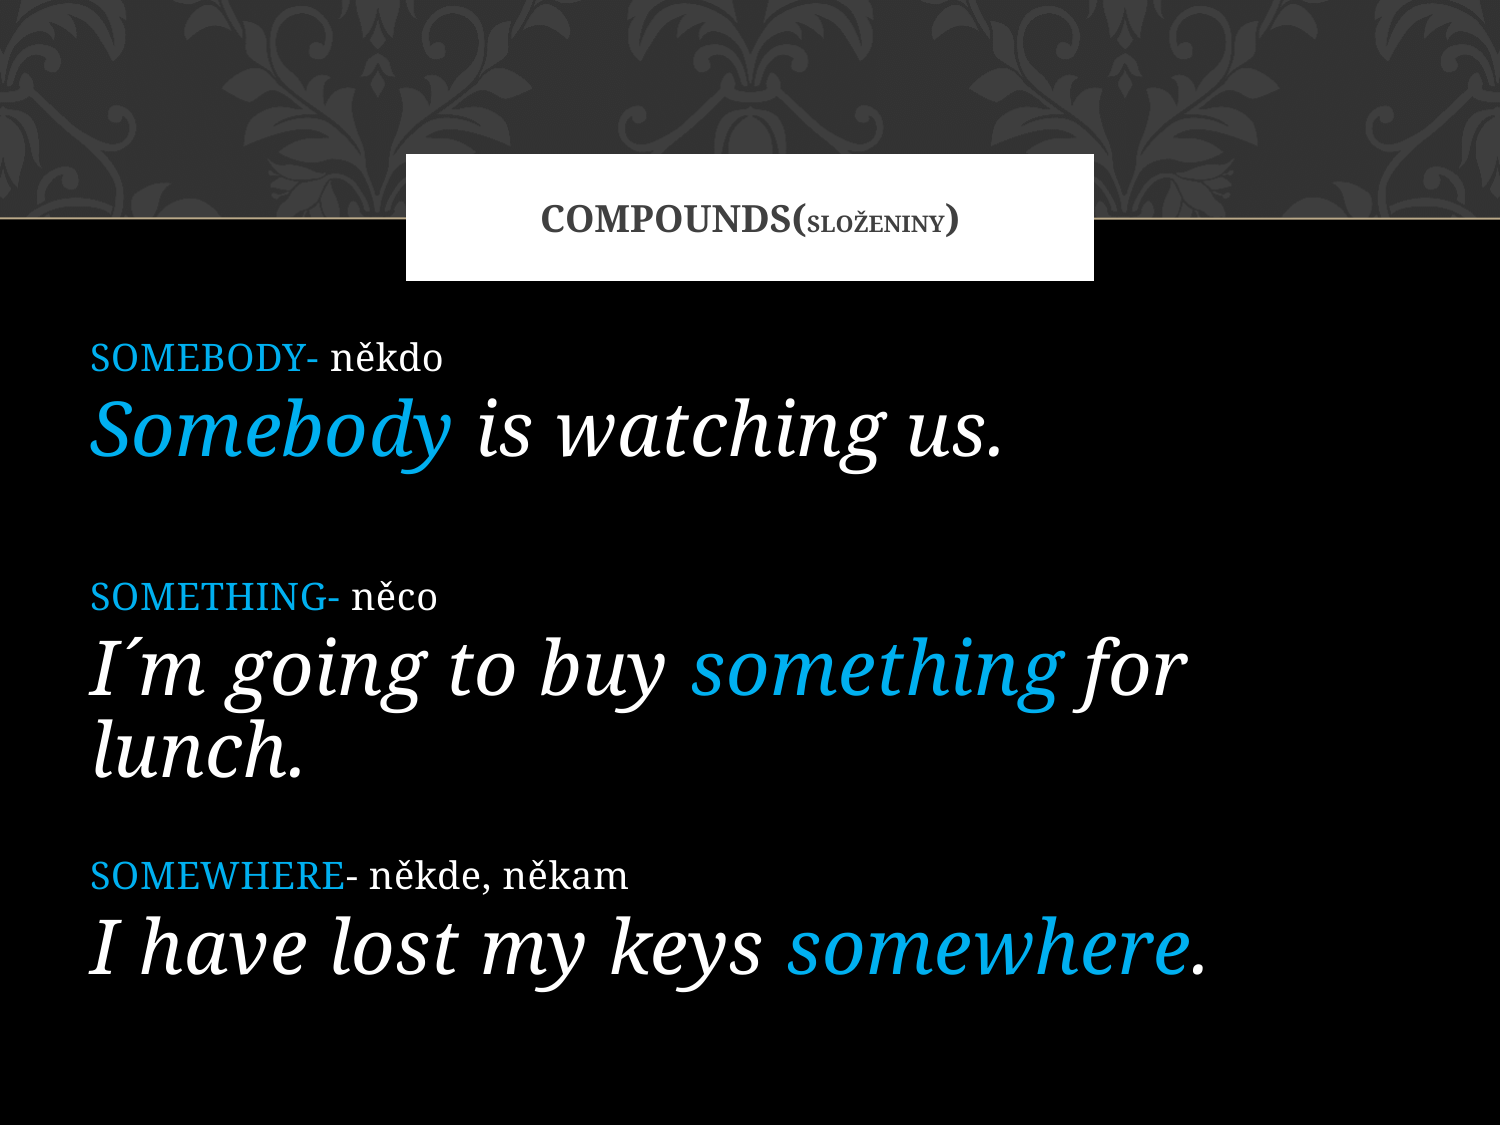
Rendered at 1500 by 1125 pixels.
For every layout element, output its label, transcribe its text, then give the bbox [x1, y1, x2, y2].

title Compounds(složeniny) [412, 159, 1088, 275]
list SOMEBODY- někdo Somebody is watching us. SOMETHING- něco I´m going to buy something for lunch. SOMEWHERE- někde, někam I have lost my keys somewhere. [75, 331, 1426, 1000]
